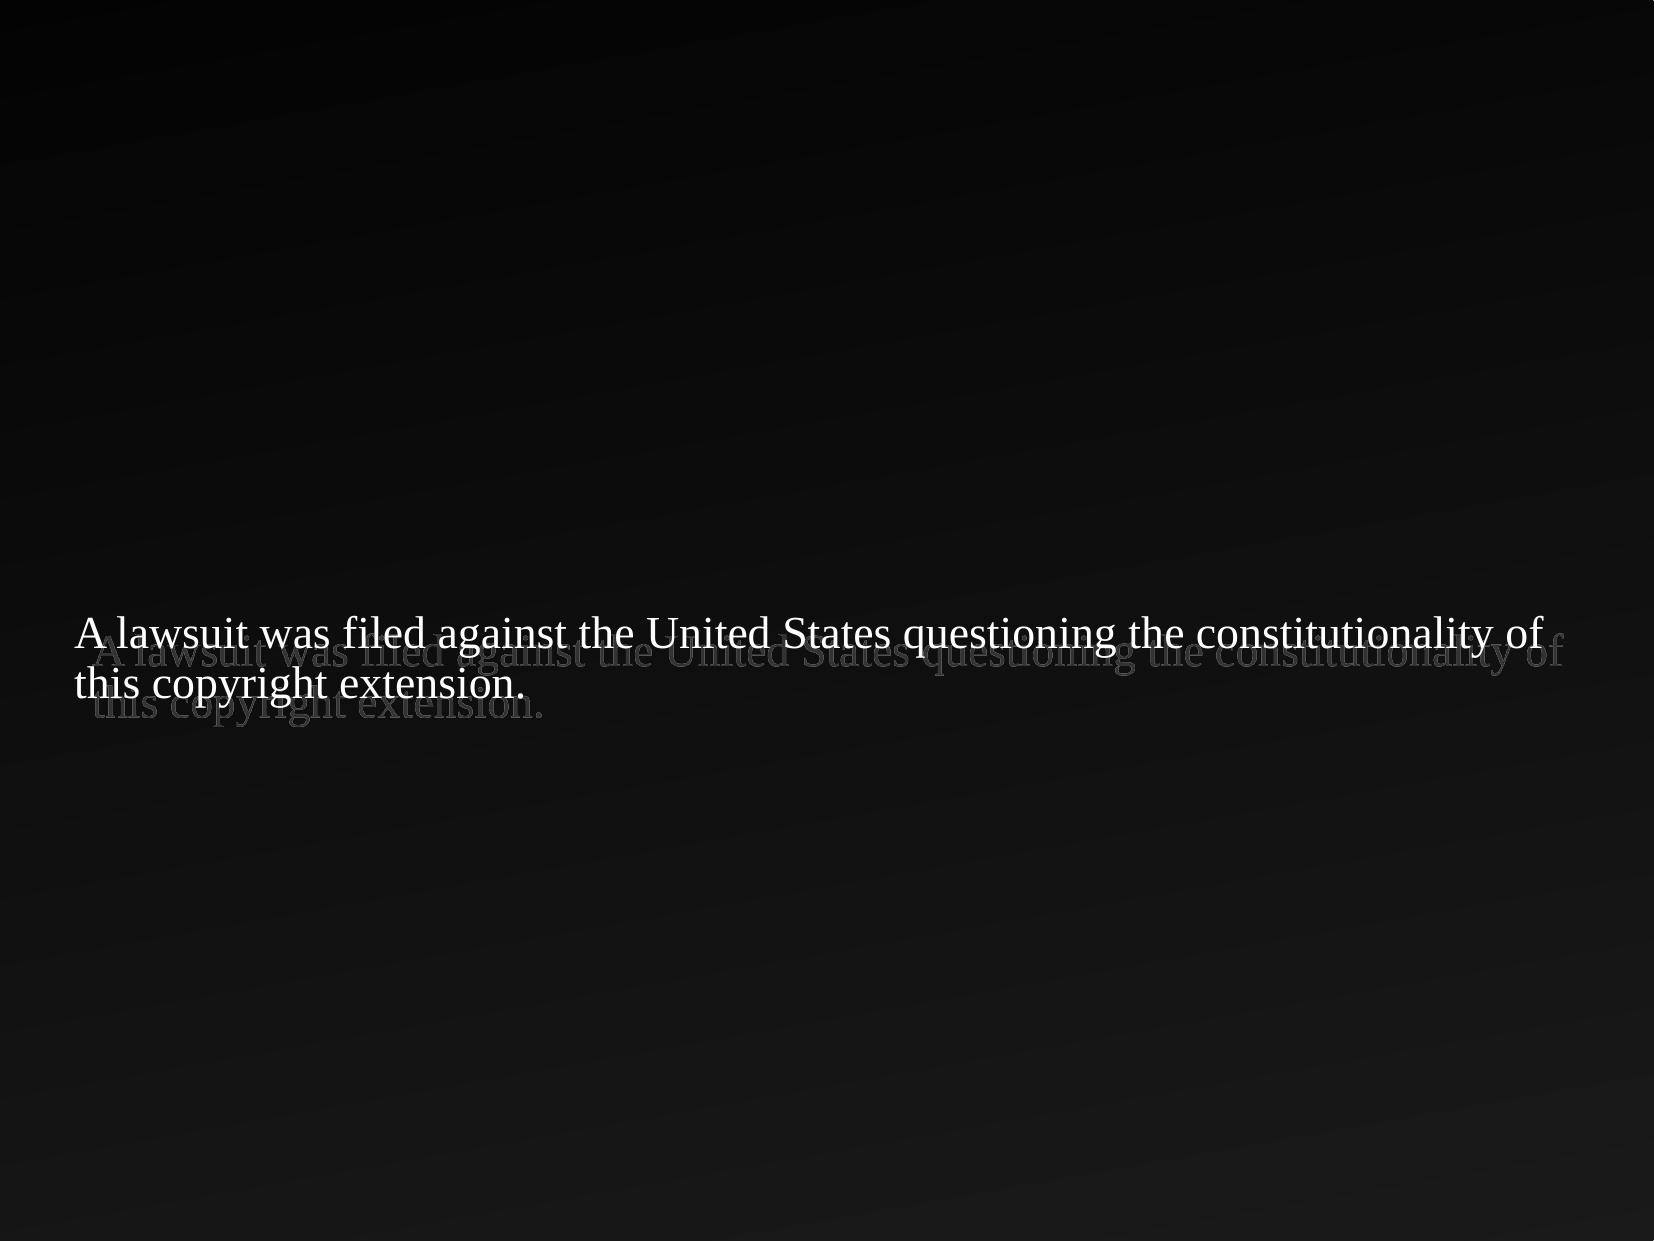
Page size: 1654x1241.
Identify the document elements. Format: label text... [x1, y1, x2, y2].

text_box A lawsuit was filed against the United States questioning the constitutionality of this copyright extension. [59, 600, 1560, 717]
